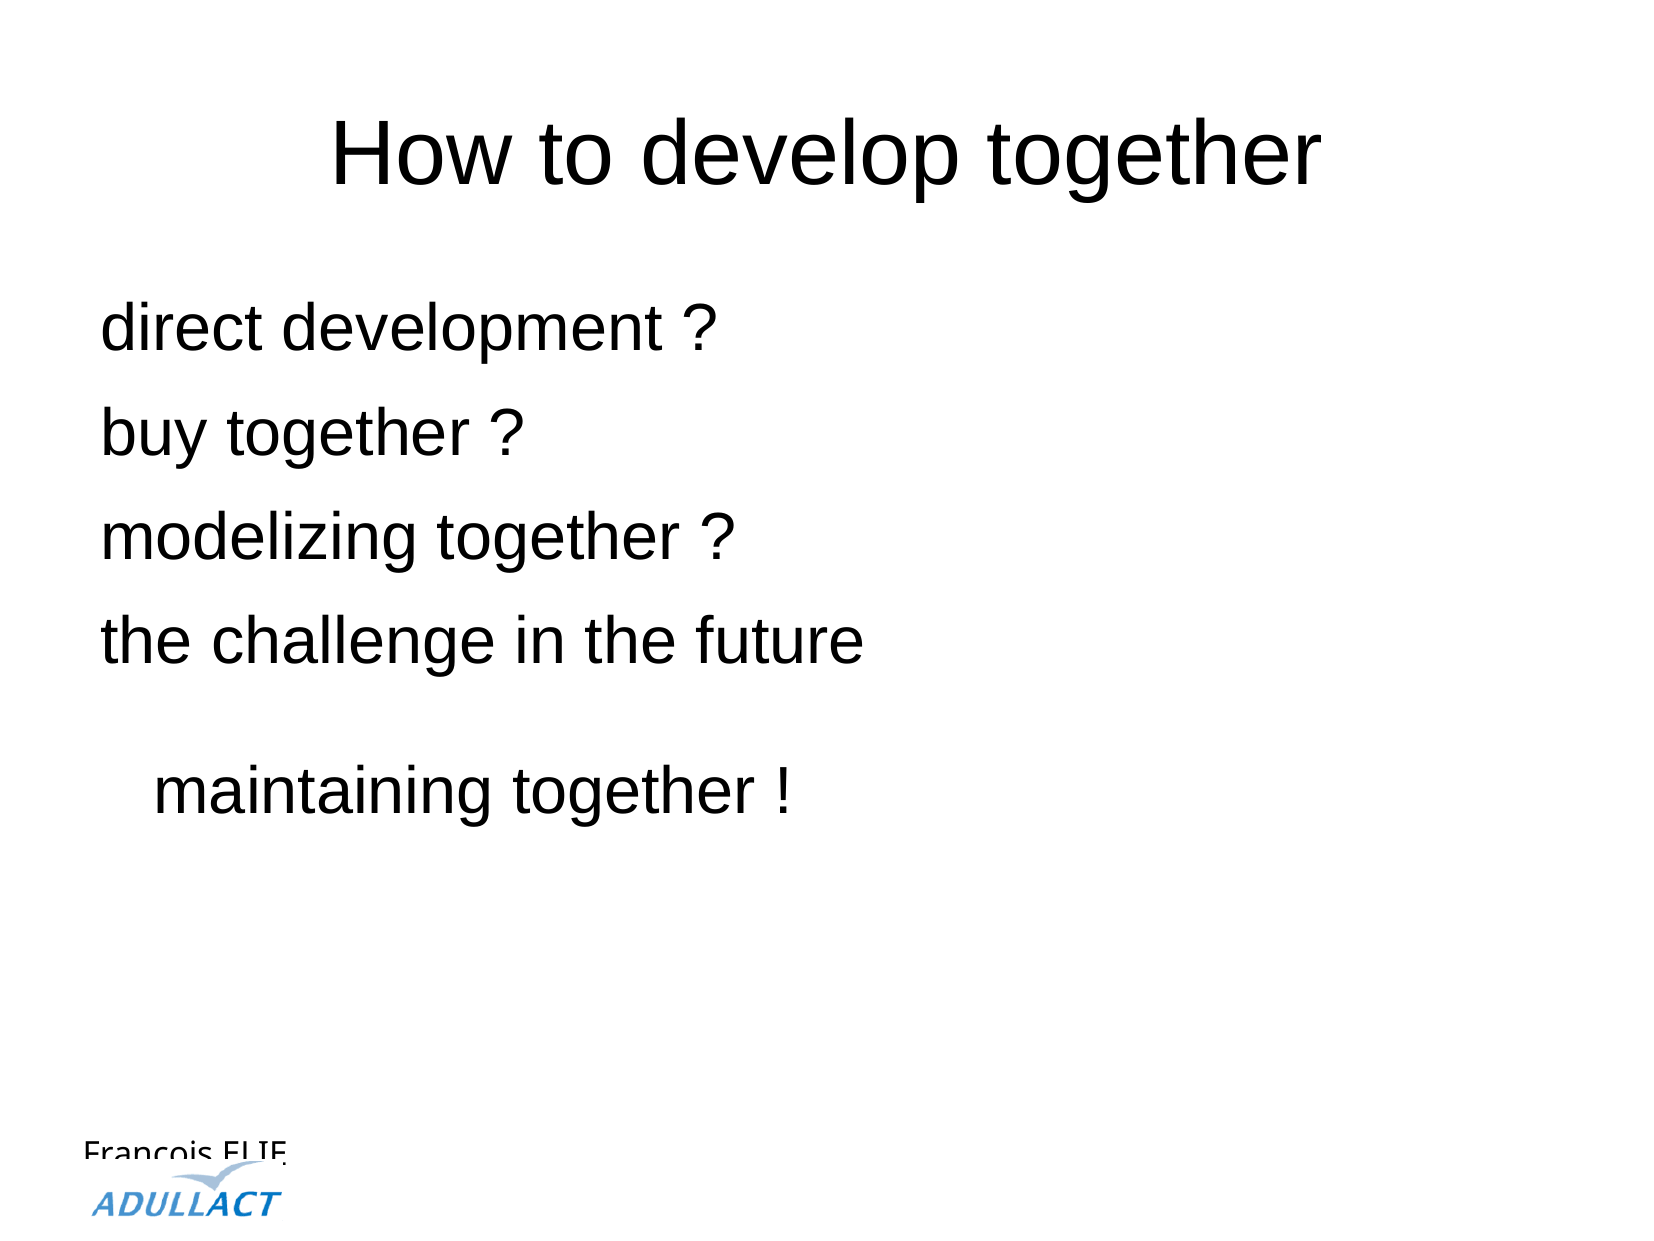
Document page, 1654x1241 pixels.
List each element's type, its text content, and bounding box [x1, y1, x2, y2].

list direct development ? buy together ? modelizing together ? the challenge in the future maintaining together ! [82, 290, 1571, 1109]
title How to develop together [82, 49, 1571, 257]
picture [82, 1159, 283, 1221]
